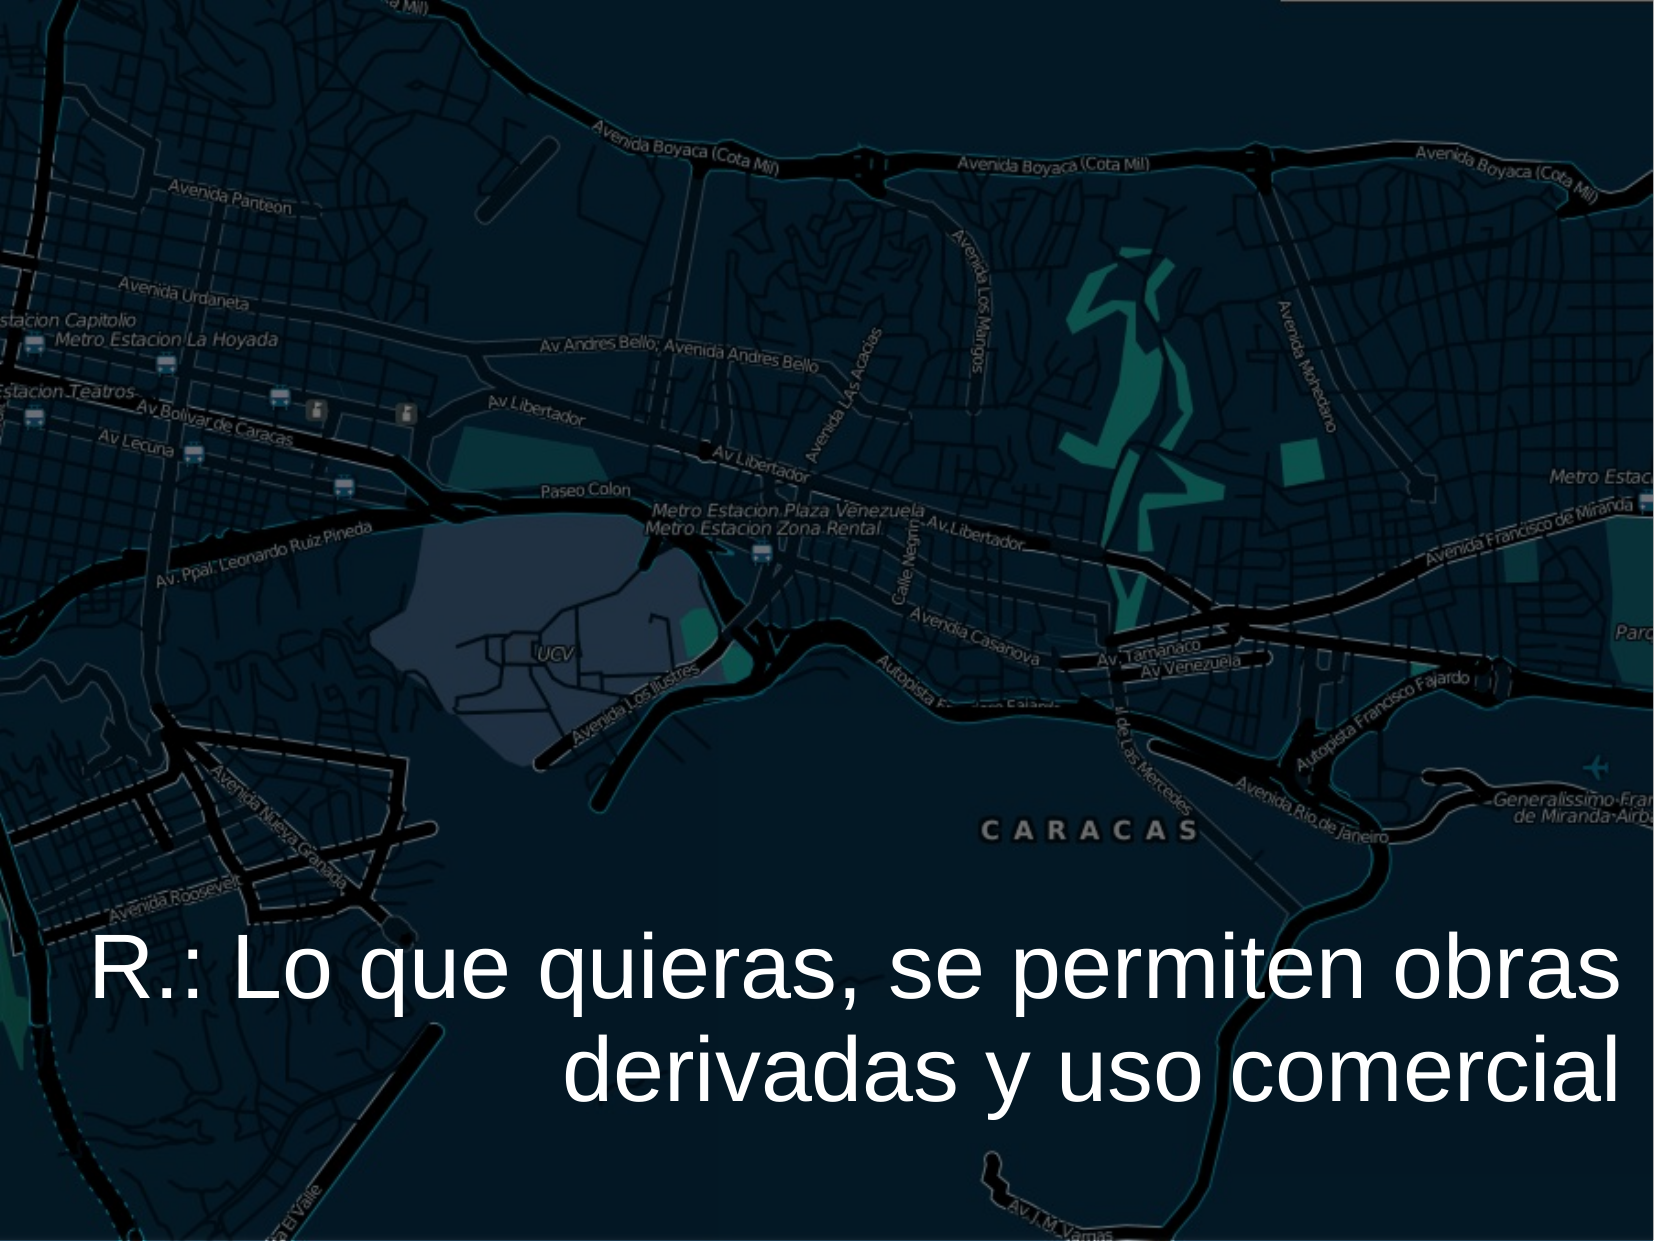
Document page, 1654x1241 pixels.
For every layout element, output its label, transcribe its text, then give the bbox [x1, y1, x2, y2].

picture [0, 0, 1653, 1241]
title R.: Lo que quieras, se permiten obras derivadas y uso comercial [59, 916, 1625, 1122]
